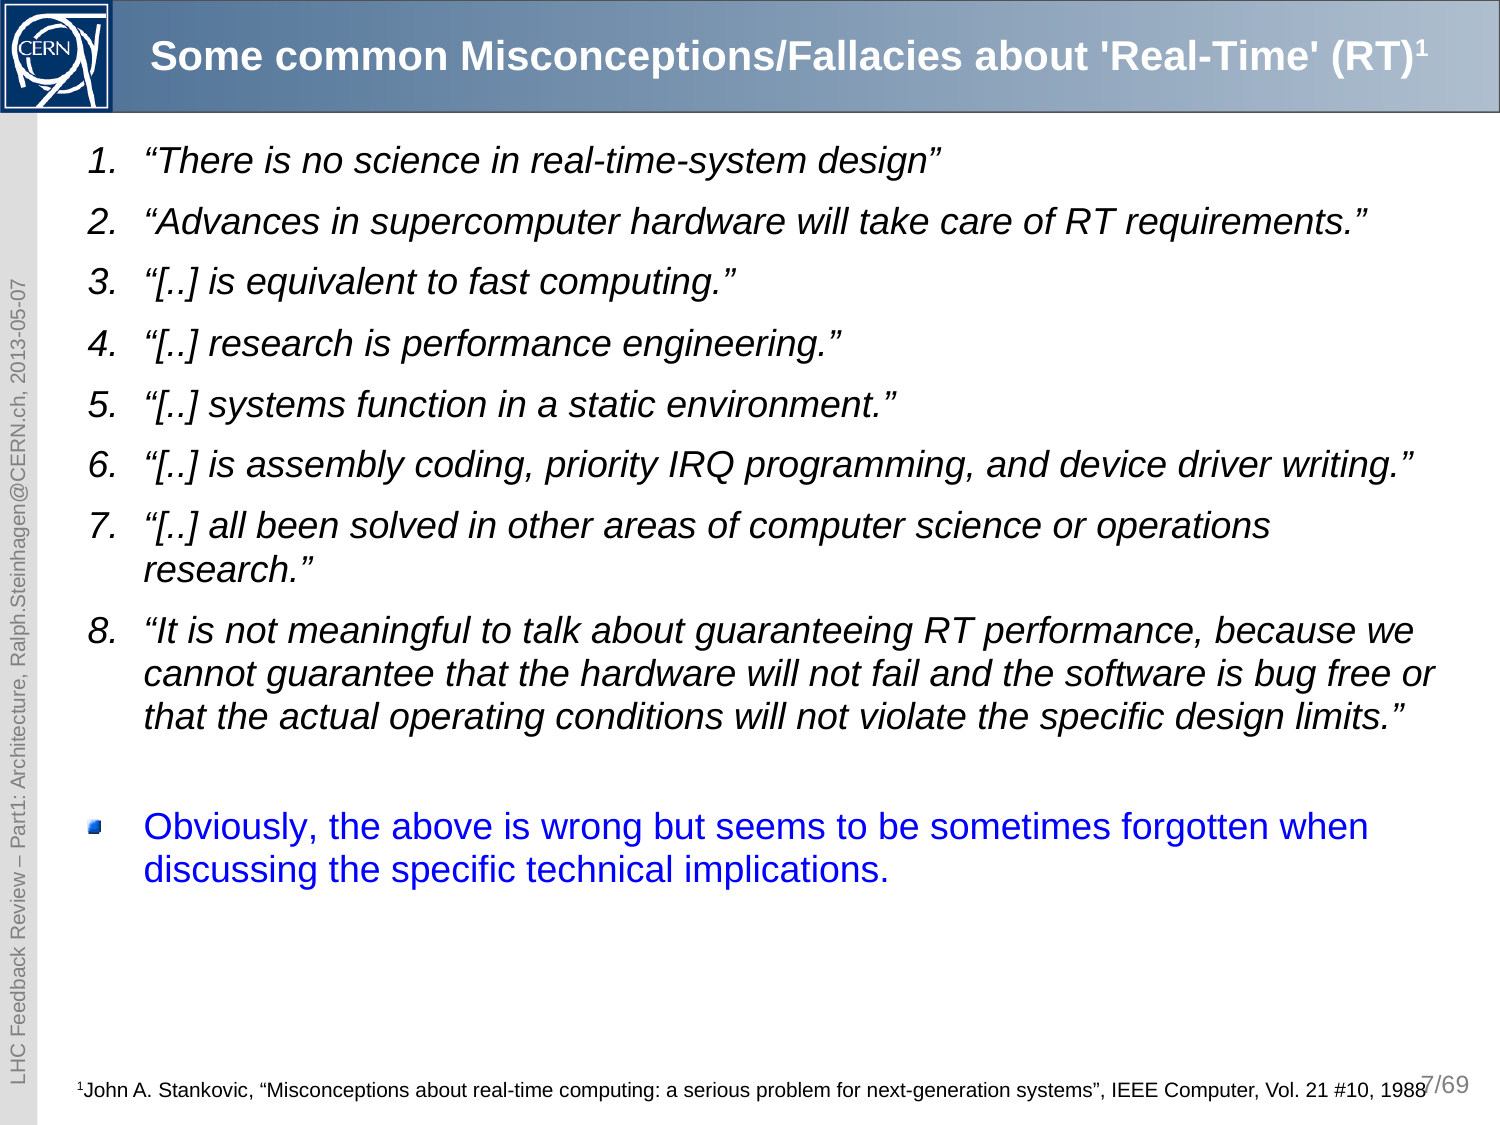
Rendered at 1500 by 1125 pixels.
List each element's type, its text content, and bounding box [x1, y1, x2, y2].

text_box 1John A. Stankovic, “Misconceptions about real-time computing: a serious problem for next-generation systems”, IEEE Computer, Vol. 21 #10, 1988 [62, 1070, 1448, 1110]
list “There is no science in real-time-system design” “Advances in supercomputer hardware will take care of RT requirements.” “[..] is equivalent to fast computing.” “[..] research is performance engineering.” “[..] systems function in a static environment.” “[..] is assembly coding, priority IRQ programming, and device driver writing.” “[..] all been solved in other areas of computer science or operations research.” “It is not meaningful to talk about guaranteeing RT performance, because we cannot guarantee that the hardware will not fail and the software is bug free or that the actual operating conditions will not violate the specific design limits.” Obviously, the above is wrong but seems to be sometimes forgotten when discussing the specific technical implications. [87, 137, 1438, 1030]
picture [0, 0, 113, 113]
title Some common Misconceptions/Fallacies about 'Real-Time' (RT)1 [150, 0, 1441, 113]
